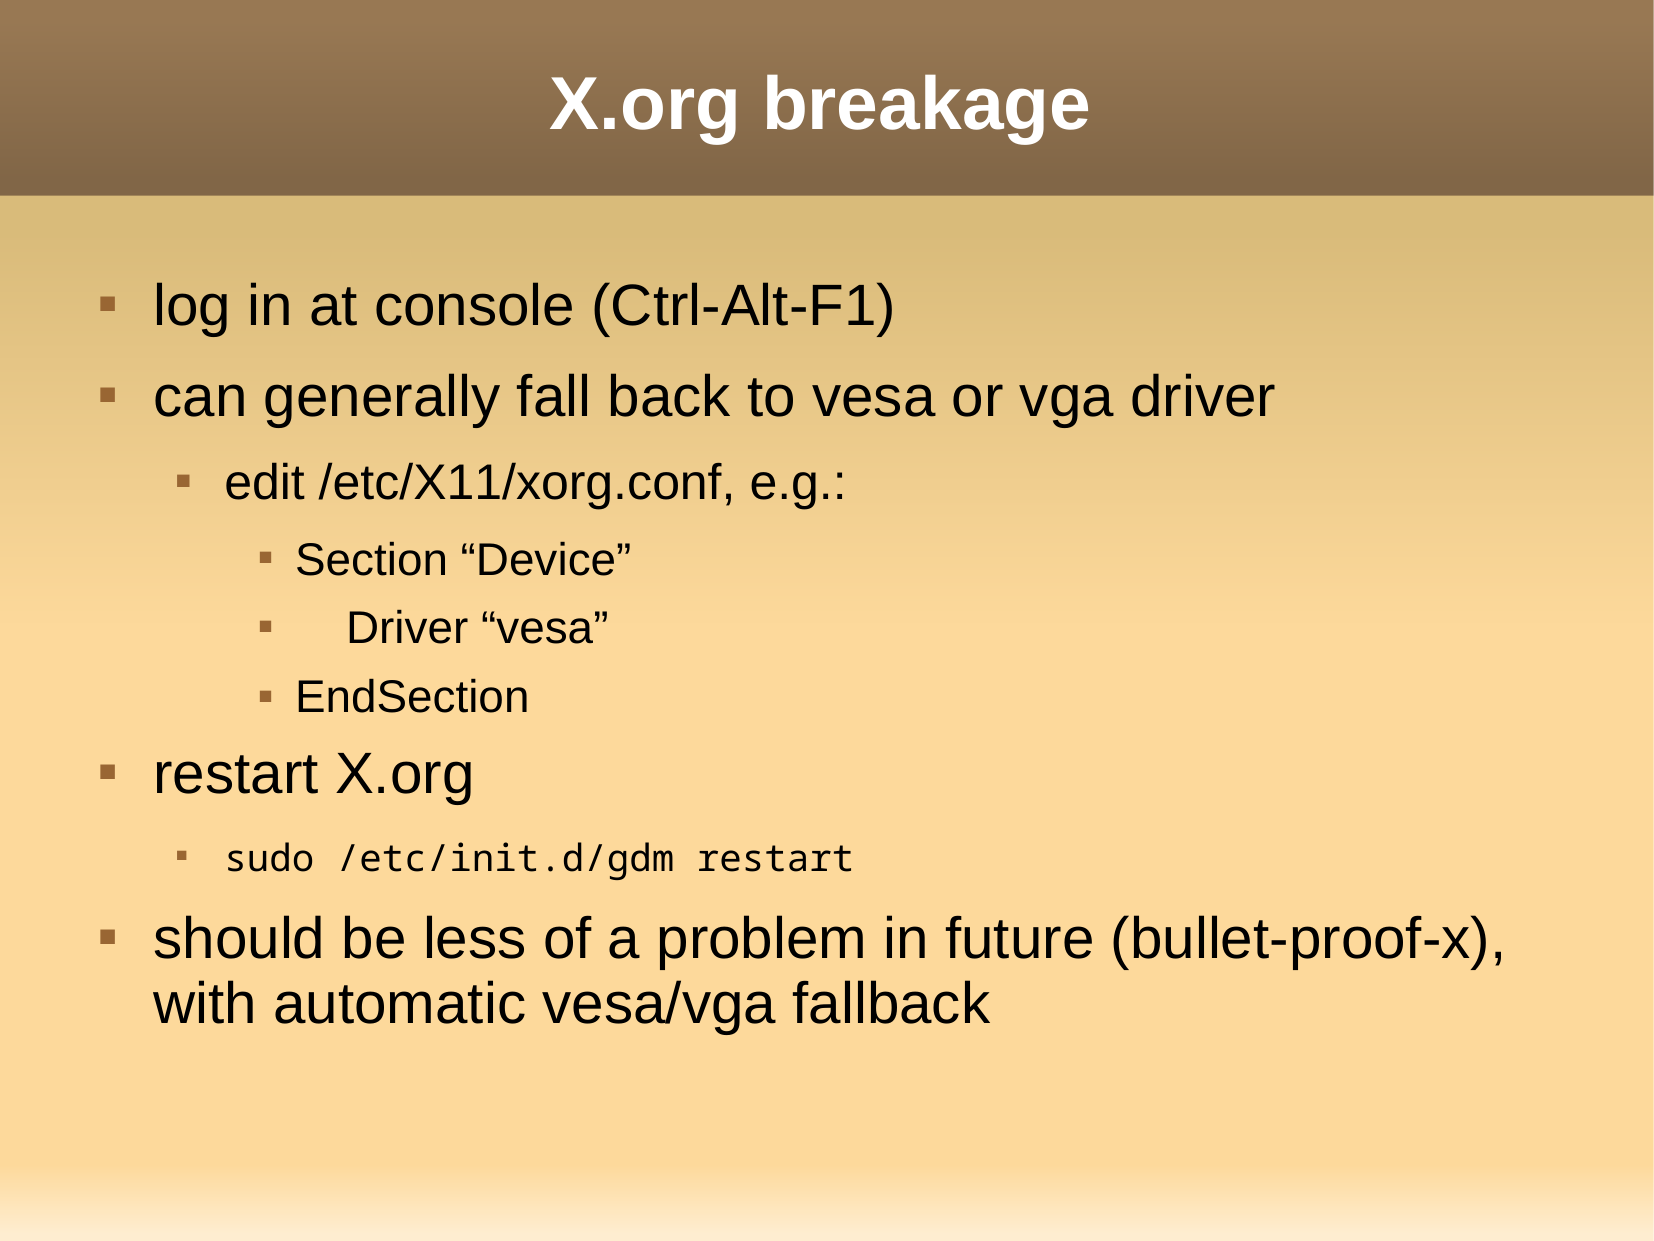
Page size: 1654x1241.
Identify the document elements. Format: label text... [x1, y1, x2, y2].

list log in at console (Ctrl-Alt-F1) can generally fall back to vesa or vga driver edit /etc/X11/xorg.conf, e.g.: Section “Device” Driver “vesa” EndSection restart X.org sudo /etc/init.d/gdm restart should be less of a problem in future (bullet-proof-x), with automatic vesa/vga fallback [82, 272, 1571, 1077]
title X.org breakage [76, 0, 1565, 208]
picture [0, 0, 1654, 1241]
